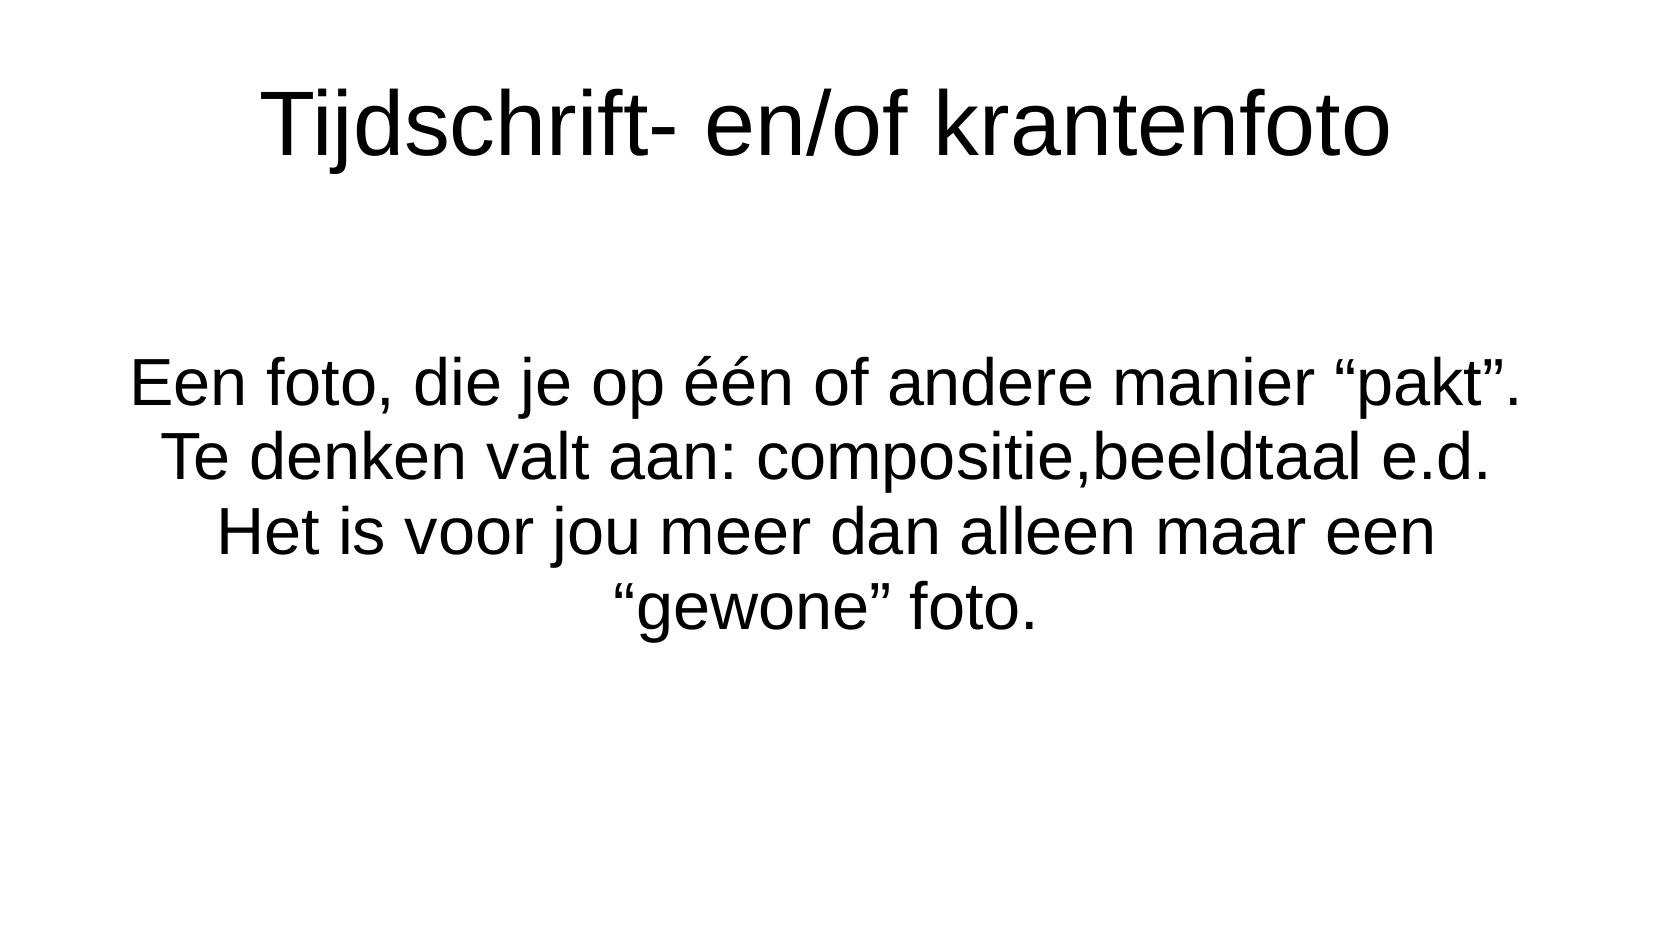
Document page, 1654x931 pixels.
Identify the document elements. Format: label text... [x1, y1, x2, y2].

title Tijdschrift- en/of krantenfoto [82, 45, 1571, 201]
subtitle Een foto, die je op één of andere manier “pakt”. Te denken valt aan: compositie,beeldtaal e.d. Het is voor jou meer dan alleen maar een “gewone” foto. [82, 224, 1571, 764]
